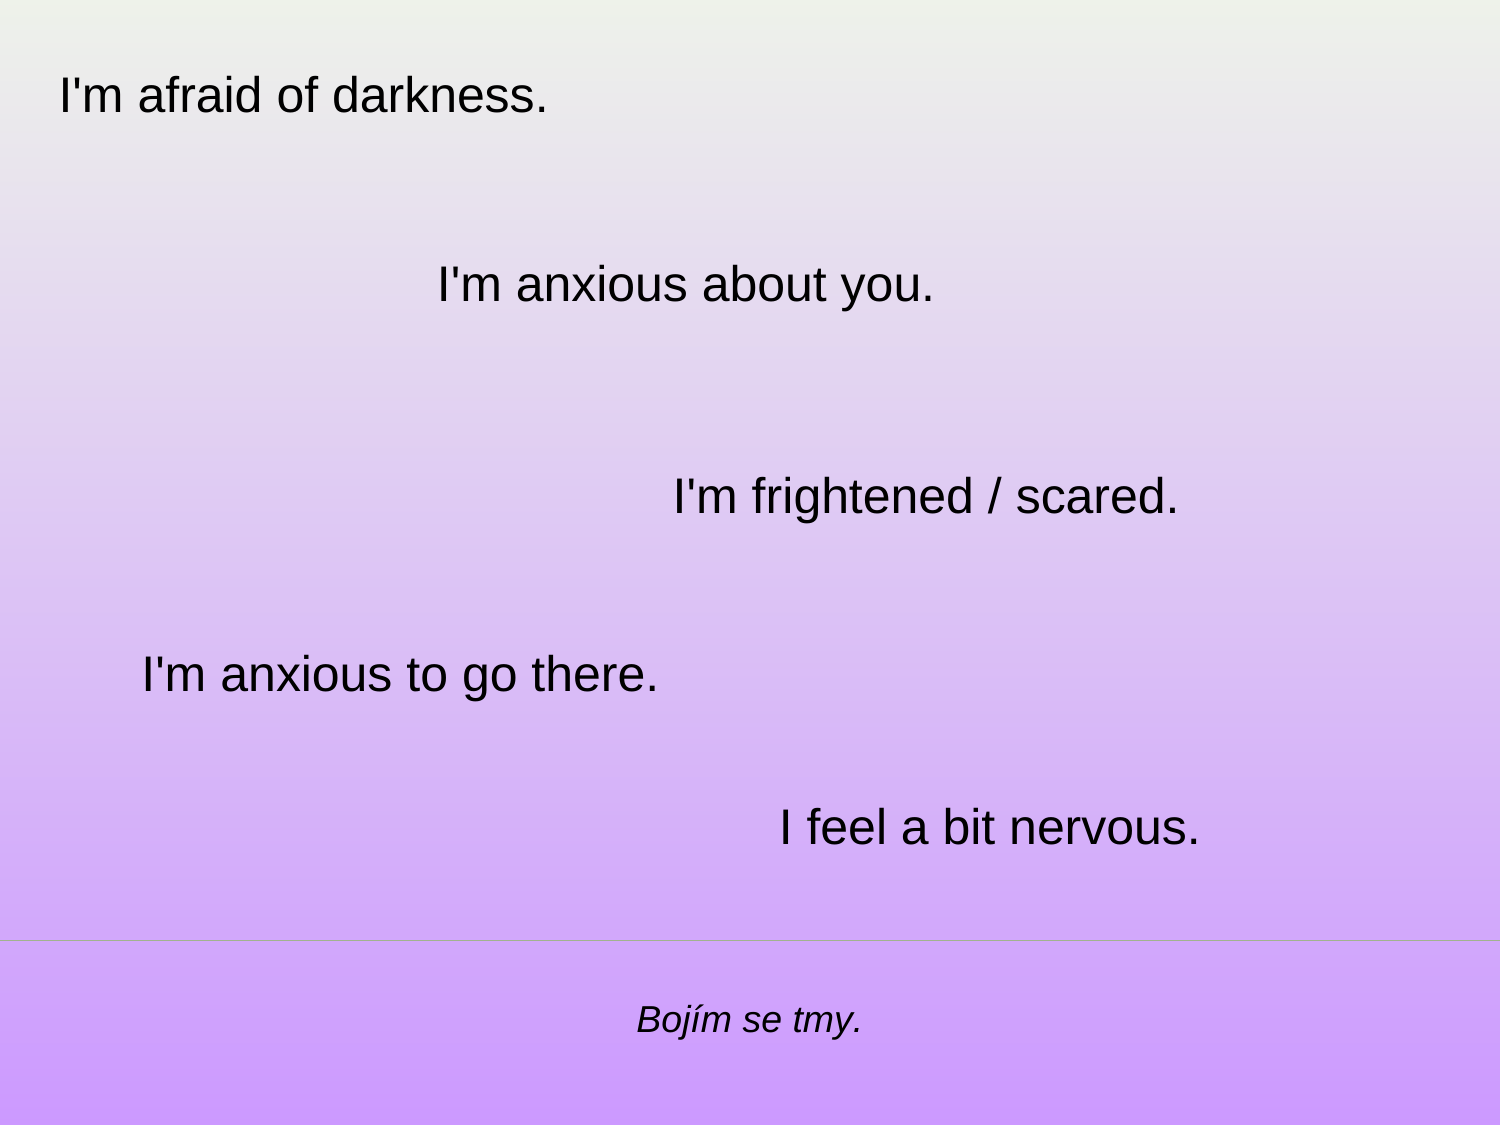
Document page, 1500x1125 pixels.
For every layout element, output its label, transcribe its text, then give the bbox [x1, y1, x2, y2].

text_box I'm anxious about you. [422, 243, 951, 319]
text_box I'm afraid of darkness. [43, 54, 565, 131]
text_box Bojím se tmy. [621, 987, 879, 1049]
text_box I feel a bit nervous. [763, 786, 1217, 863]
text_box I'm frightened / scared. [657, 456, 1196, 532]
text_box I'm anxious to go there. [126, 633, 675, 709]
